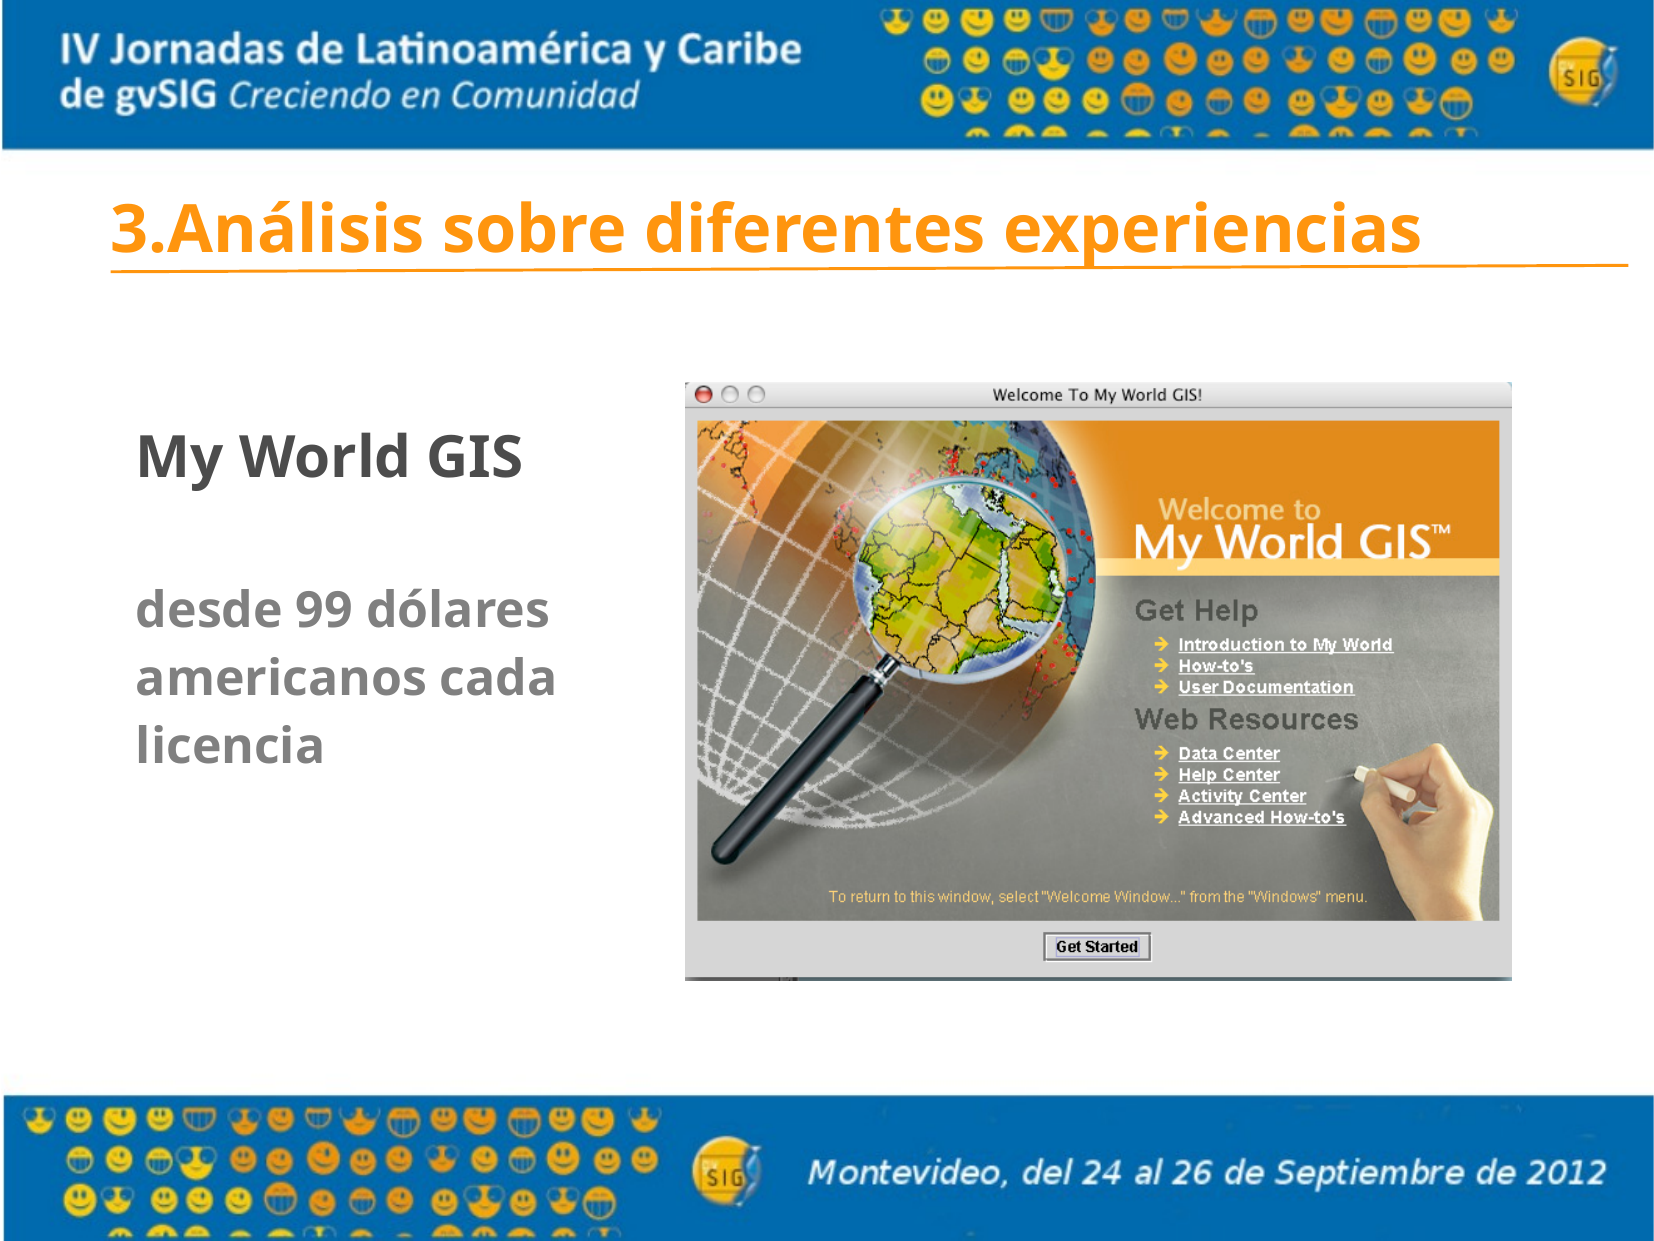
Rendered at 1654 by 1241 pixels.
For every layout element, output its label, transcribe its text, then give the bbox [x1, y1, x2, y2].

title My World GIS desde 99 dólares americanos cada licencia [135, 412, 585, 782]
picture [1, 0, 1654, 1241]
title 3.Análisis sobre diferentes experiencias [110, 187, 1629, 266]
